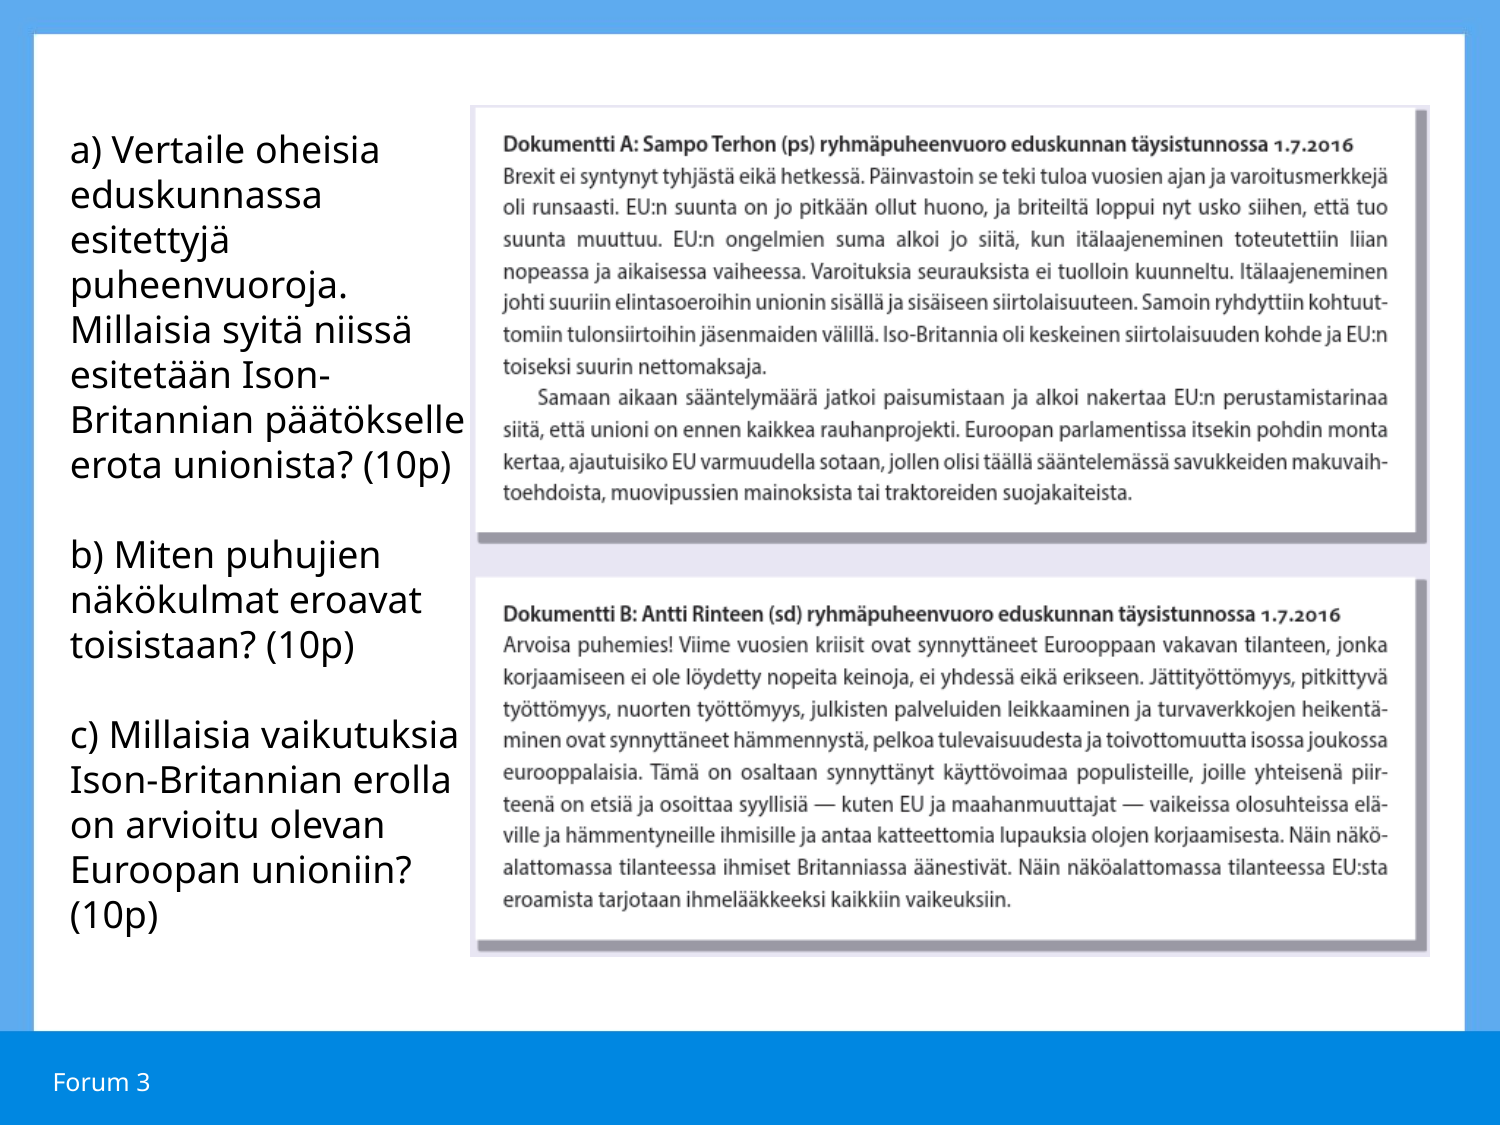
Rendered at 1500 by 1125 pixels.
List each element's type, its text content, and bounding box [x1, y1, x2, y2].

title a) Vertaile oheisia eduskunnassa esitettyjä puheenvuoroja. Millaisia syitä niissä esitetään Ison-Britannian päätökselle erota unionista? (10p) b) Miten puhujien näkökulmat eroavat toisistaan? (10p) c) Millaisia vaikutuksia Ison-Britannian erolla on arvioitu olevan Euroopan unioniin? (10p) [54, 65, 494, 997]
picture [0, 0, 1500, 1125]
